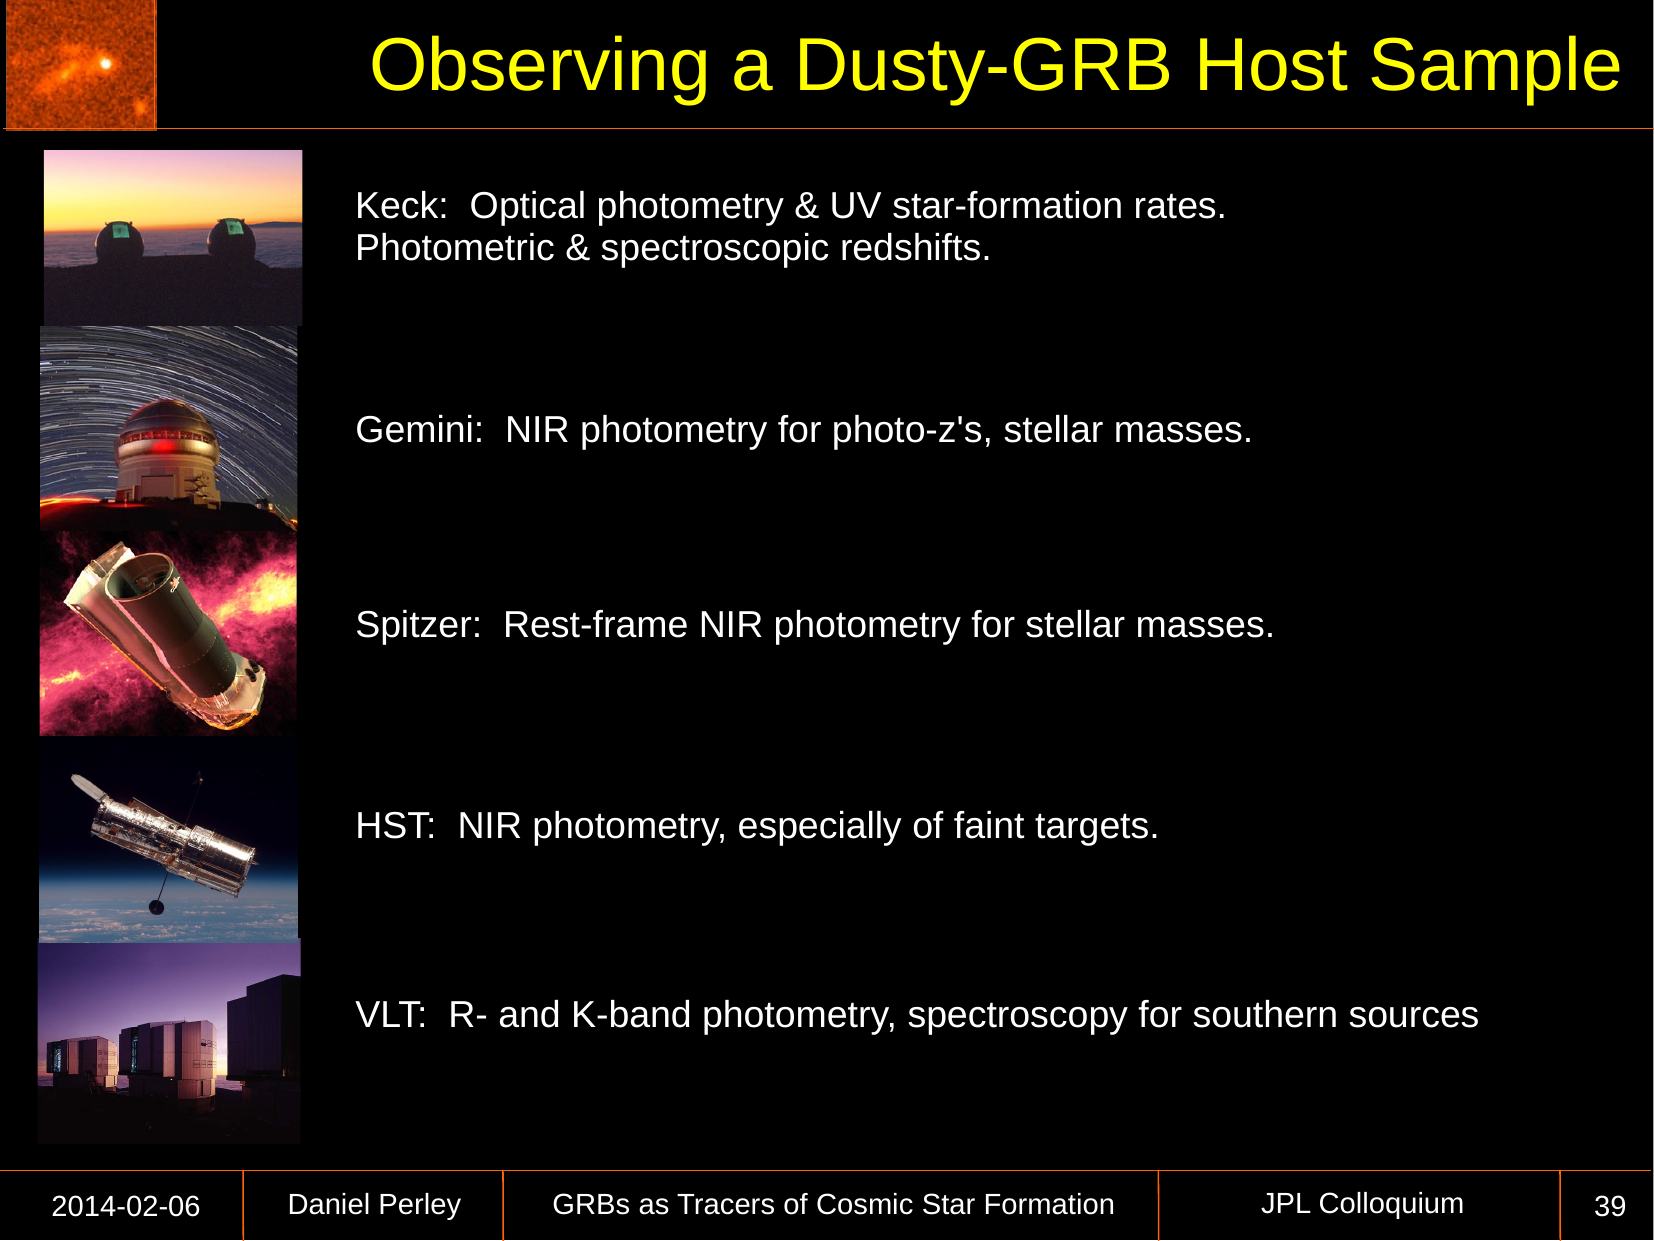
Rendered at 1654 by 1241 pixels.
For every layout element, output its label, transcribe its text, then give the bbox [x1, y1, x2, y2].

picture [7, 0, 154, 128]
title Observing a Dusty-GRB Host Sample [187, 13, 1624, 115]
text_box Gemini: NIR photometry for photo-z's, stellar masses. [337, 398, 1501, 461]
text_box VLT: R- and K-band photometry, spectroscopy for southern sources [337, 982, 1501, 1046]
picture [39, 150, 303, 736]
text_box Keck: Optical photometry & UV star-formation rates. Photometric & spectroscopic redshifts. [337, 173, 1501, 279]
text_box Spitzer: Rest-frame NIR photometry for stellar masses. [337, 592, 1501, 656]
picture [37, 737, 301, 1144]
text_box HST: NIR photometry, especially of faint targets. [337, 793, 1501, 857]
